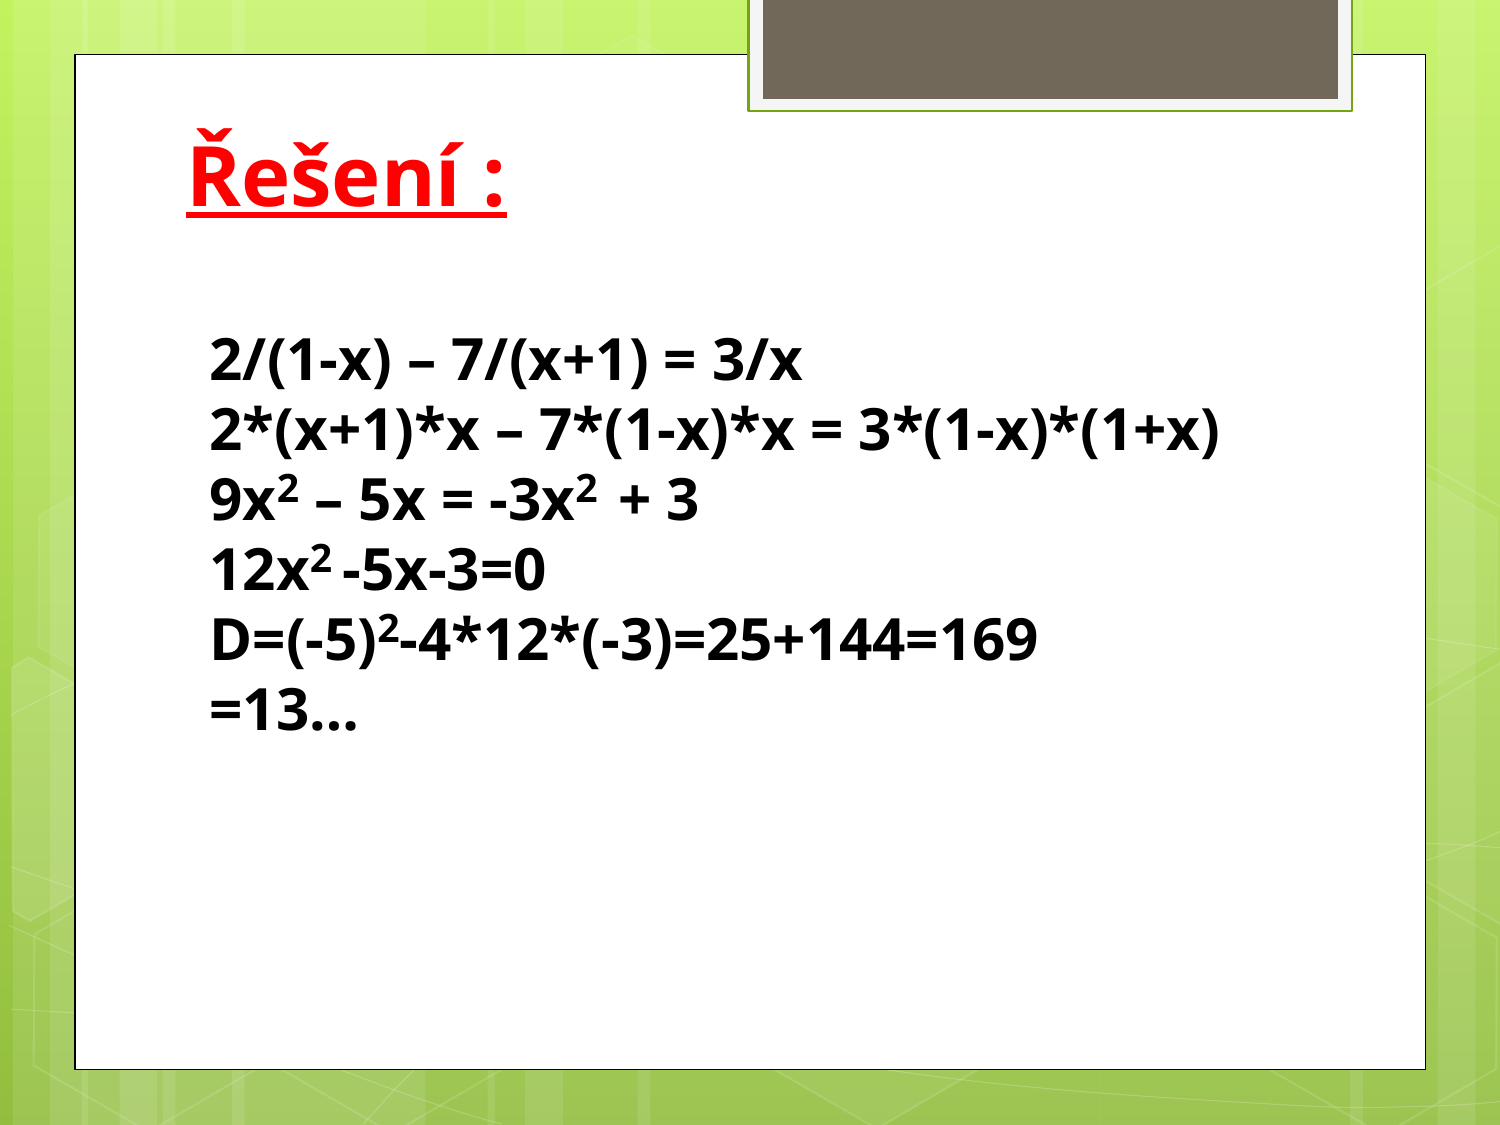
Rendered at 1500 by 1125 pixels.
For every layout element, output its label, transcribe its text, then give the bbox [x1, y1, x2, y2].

text_box 2/(1-x) – 7/(x+1) = 3/x 2*(x+1)*x – 7*(1-x)*x = 3*(1-x)*(1+x) 9x2 – 5x = -3x2 + 3 12x2 -5x-3=0 D=(-5)2-4*12*(-3)=25+144=169 =13… [195, 314, 1293, 819]
title Řešení : [171, 42, 1415, 231]
